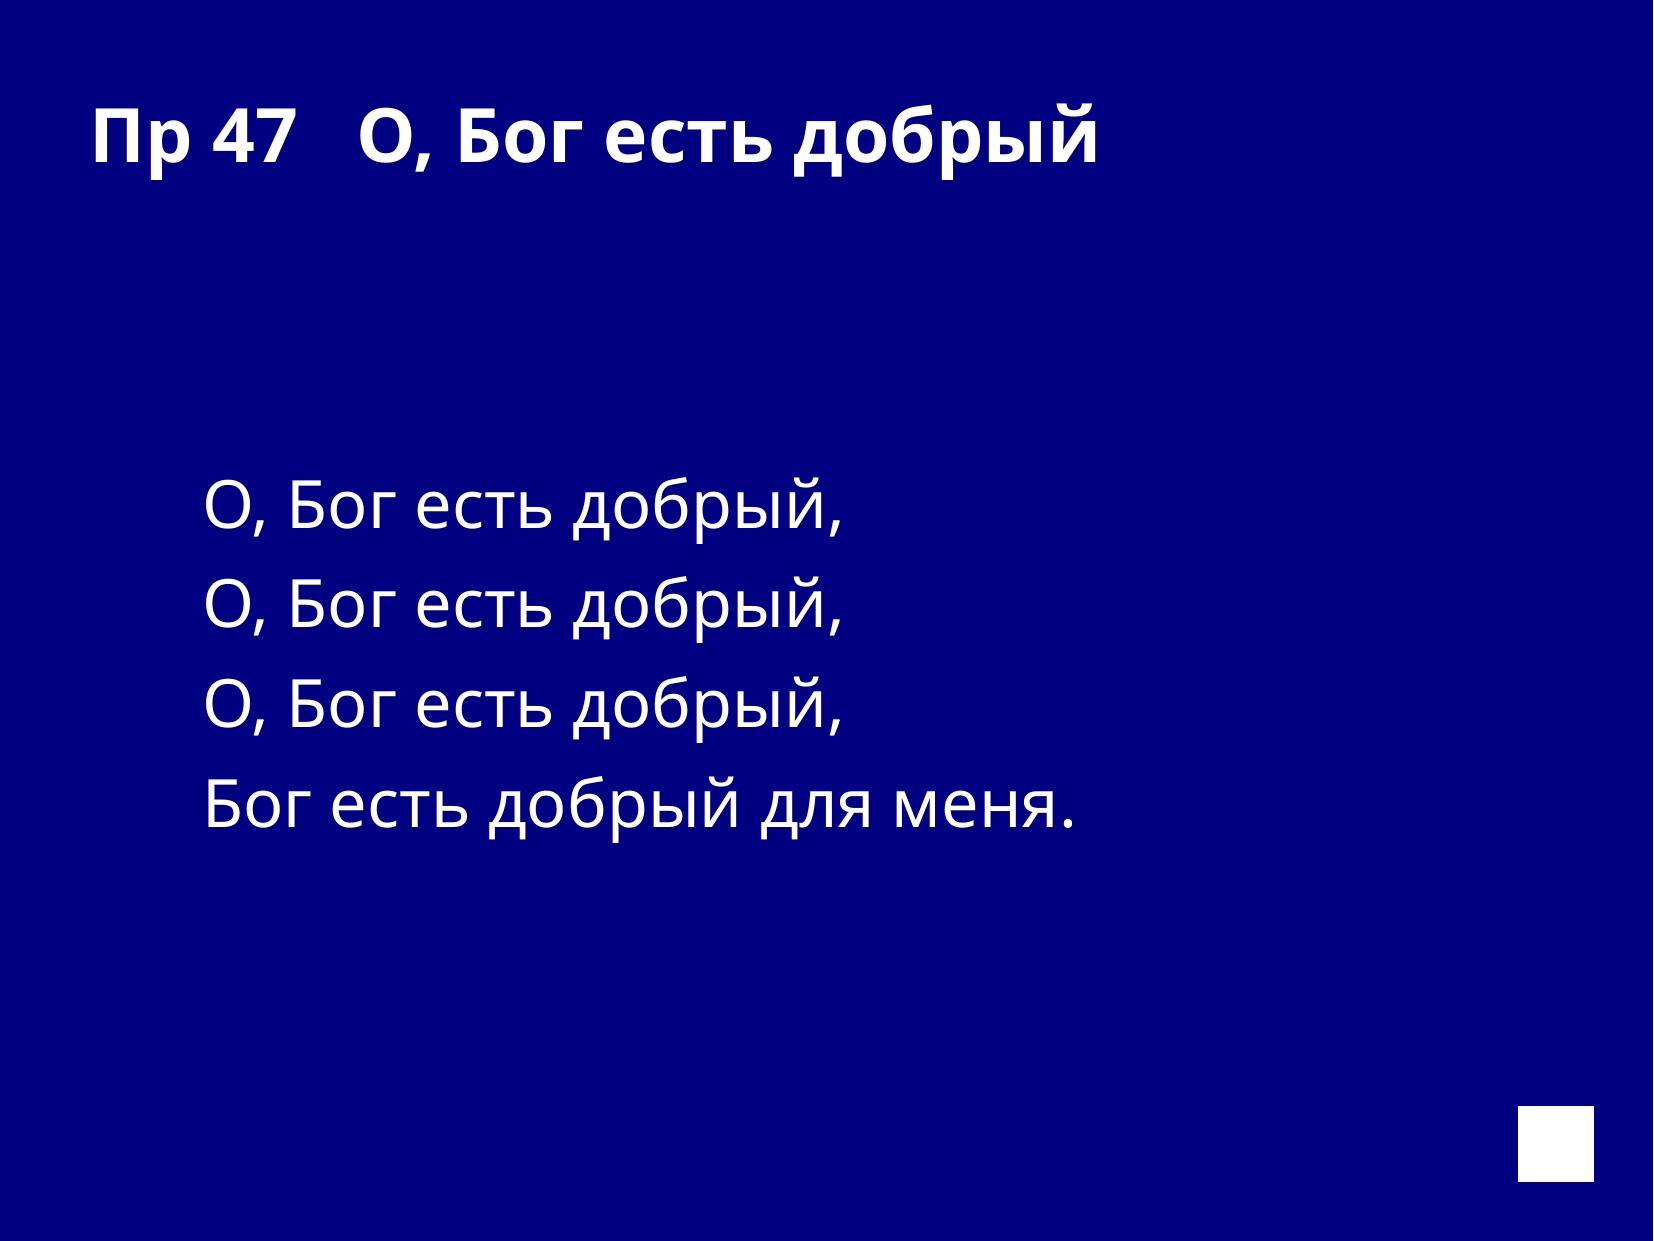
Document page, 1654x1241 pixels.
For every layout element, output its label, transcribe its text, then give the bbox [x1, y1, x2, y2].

text_box О, Бог есть добрый, О, Бог есть добрый, О, Бог есть добрый, Бог есть добрый для меня. [75, 188, 1576, 1163]
text_box Пр 47 О, Бог есть добрый [75, 75, 1576, 188]
text_box [1518, 1106, 1594, 1182]
